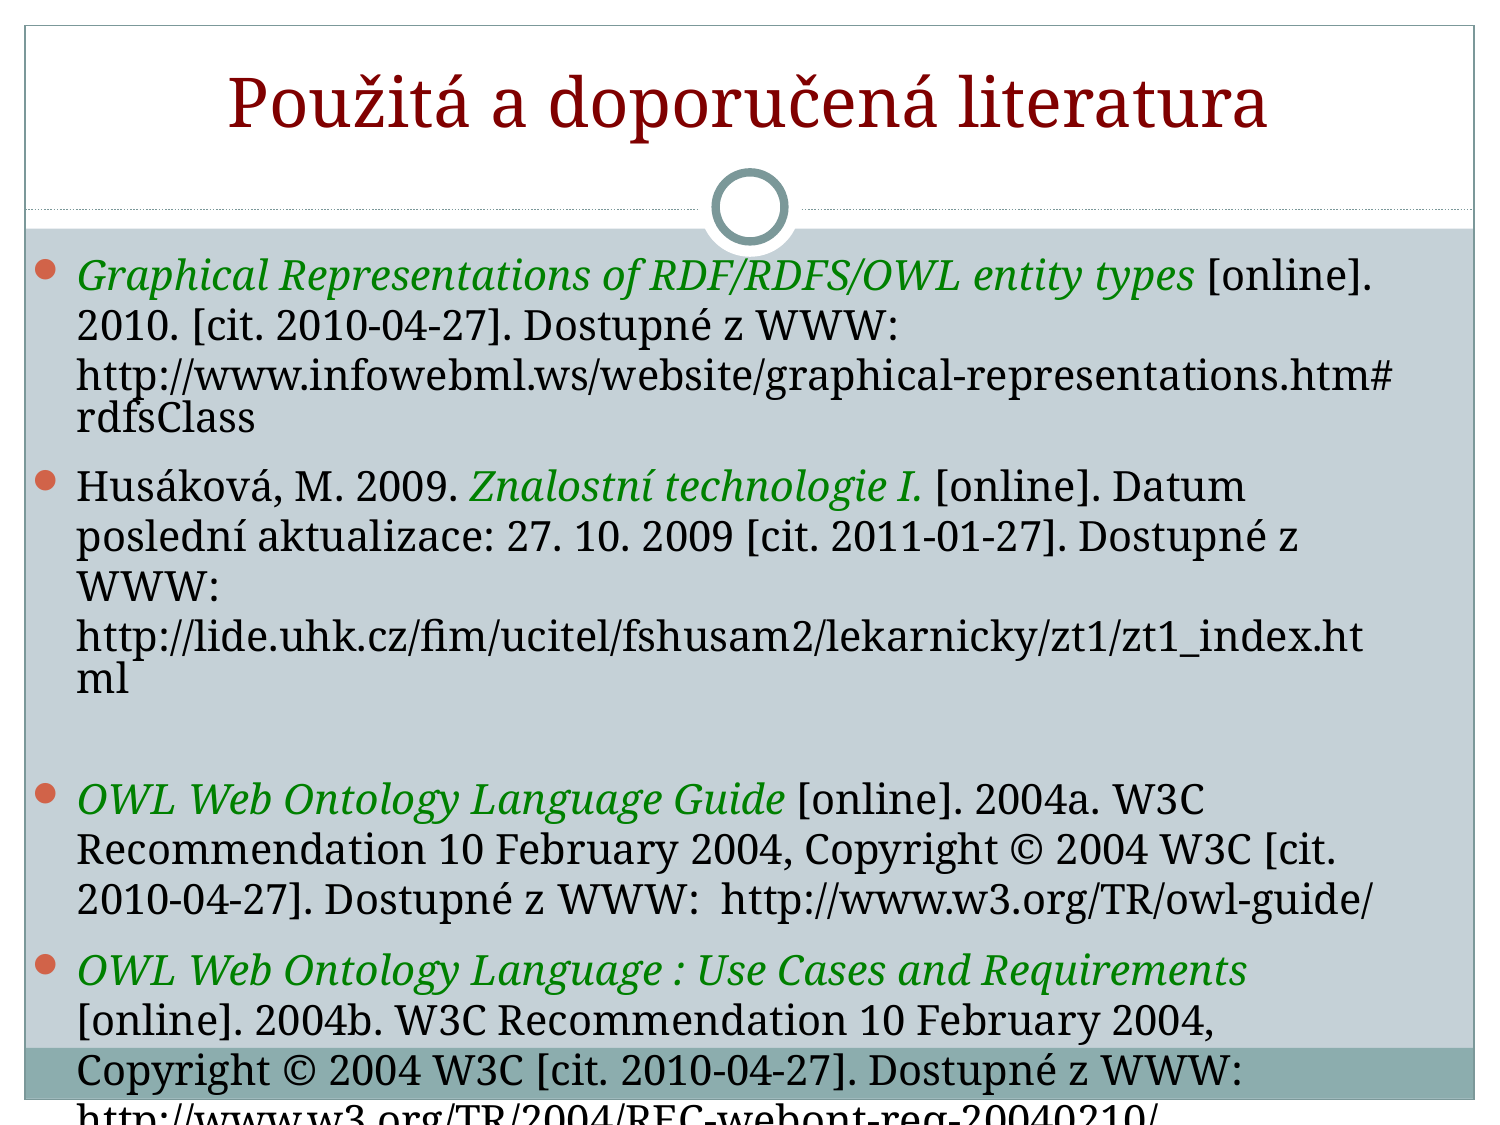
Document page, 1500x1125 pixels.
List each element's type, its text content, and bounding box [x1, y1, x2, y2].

title Použitá a doporučená literatura [49, 37, 1450, 163]
list Graphical Representations of RDF/RDFS/OWL entity types [online]. 2010. [cit. 2010-04-27]. Dostupné z WWW: http://www.infowebml.ws/website/graphical-representations.htm#rdfsClass Husáková, M. 2009. Znalostní technologie I. [online]. Datum poslední aktualizace: 27. 10. 2009 [cit. 2011-01-27]. Dostupné z WWW: http://lide.uhk.cz/fim/ucitel/fshusam2/lekarnicky/zt1/zt1_index.html OWL Web Ontology Language Guide [online]. 2004a. W3C Recommendation 10 February 2004, Copyright © 2004 W3C [cit. 2010-04-27]. Dostupné z WWW: http://www.w3.org/TR/owl-guide/ OWL Web Ontology Language : Use Cases and Requirements [online]. 2004b. W3C Recommendation 10 February 2004, Copyright © 2004 W3C [cit. 2010-04-27]. Dostupné z WWW: http://www.w3.org/TR/2004/REC-webont-req-20040210/ [17, 177, 1418, 1076]
